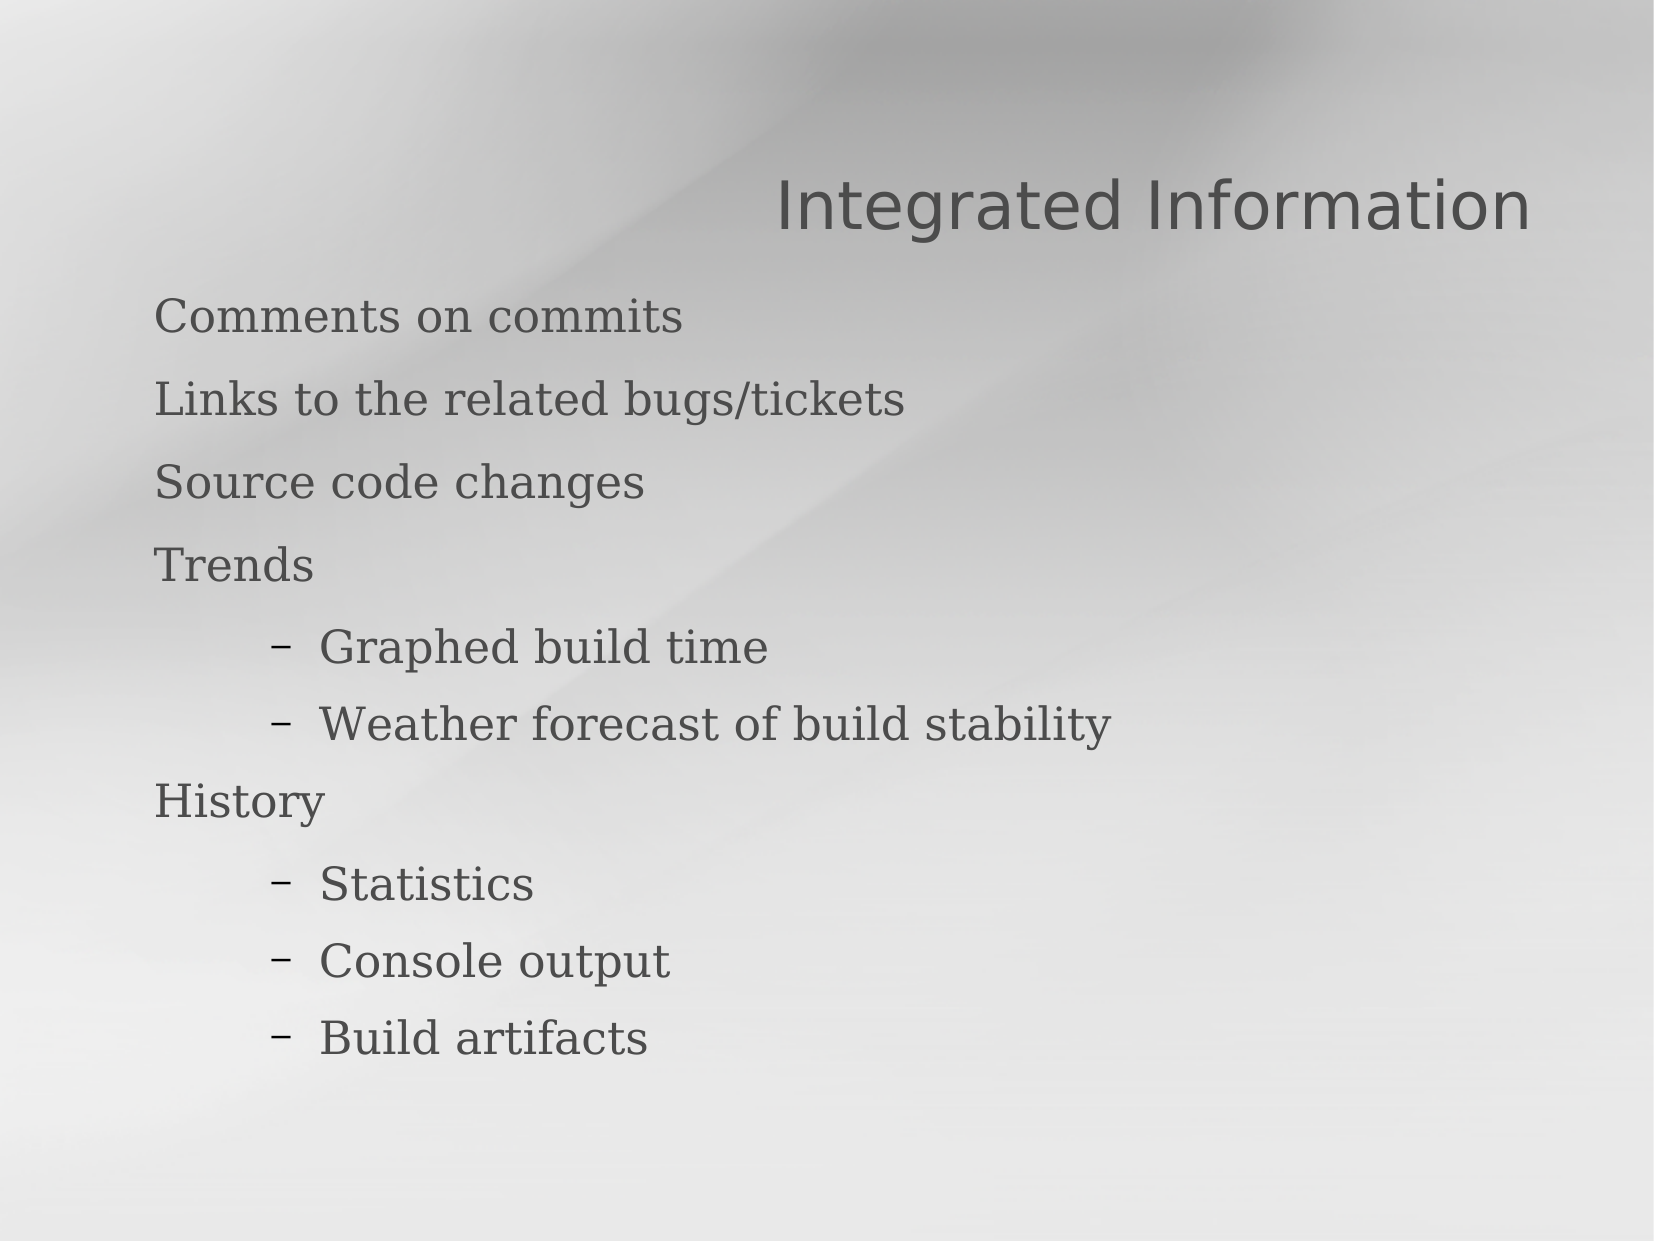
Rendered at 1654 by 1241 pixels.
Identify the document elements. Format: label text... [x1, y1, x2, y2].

picture [0, 0, 1654, 1241]
list Comments on commits Links to the related bugs/tickets Source code changes Trends Graphed build time Weather forecast of build stability History Statistics Console output Build artifacts [82, 290, 1571, 1109]
title Integrated Information [121, 110, 1534, 290]
